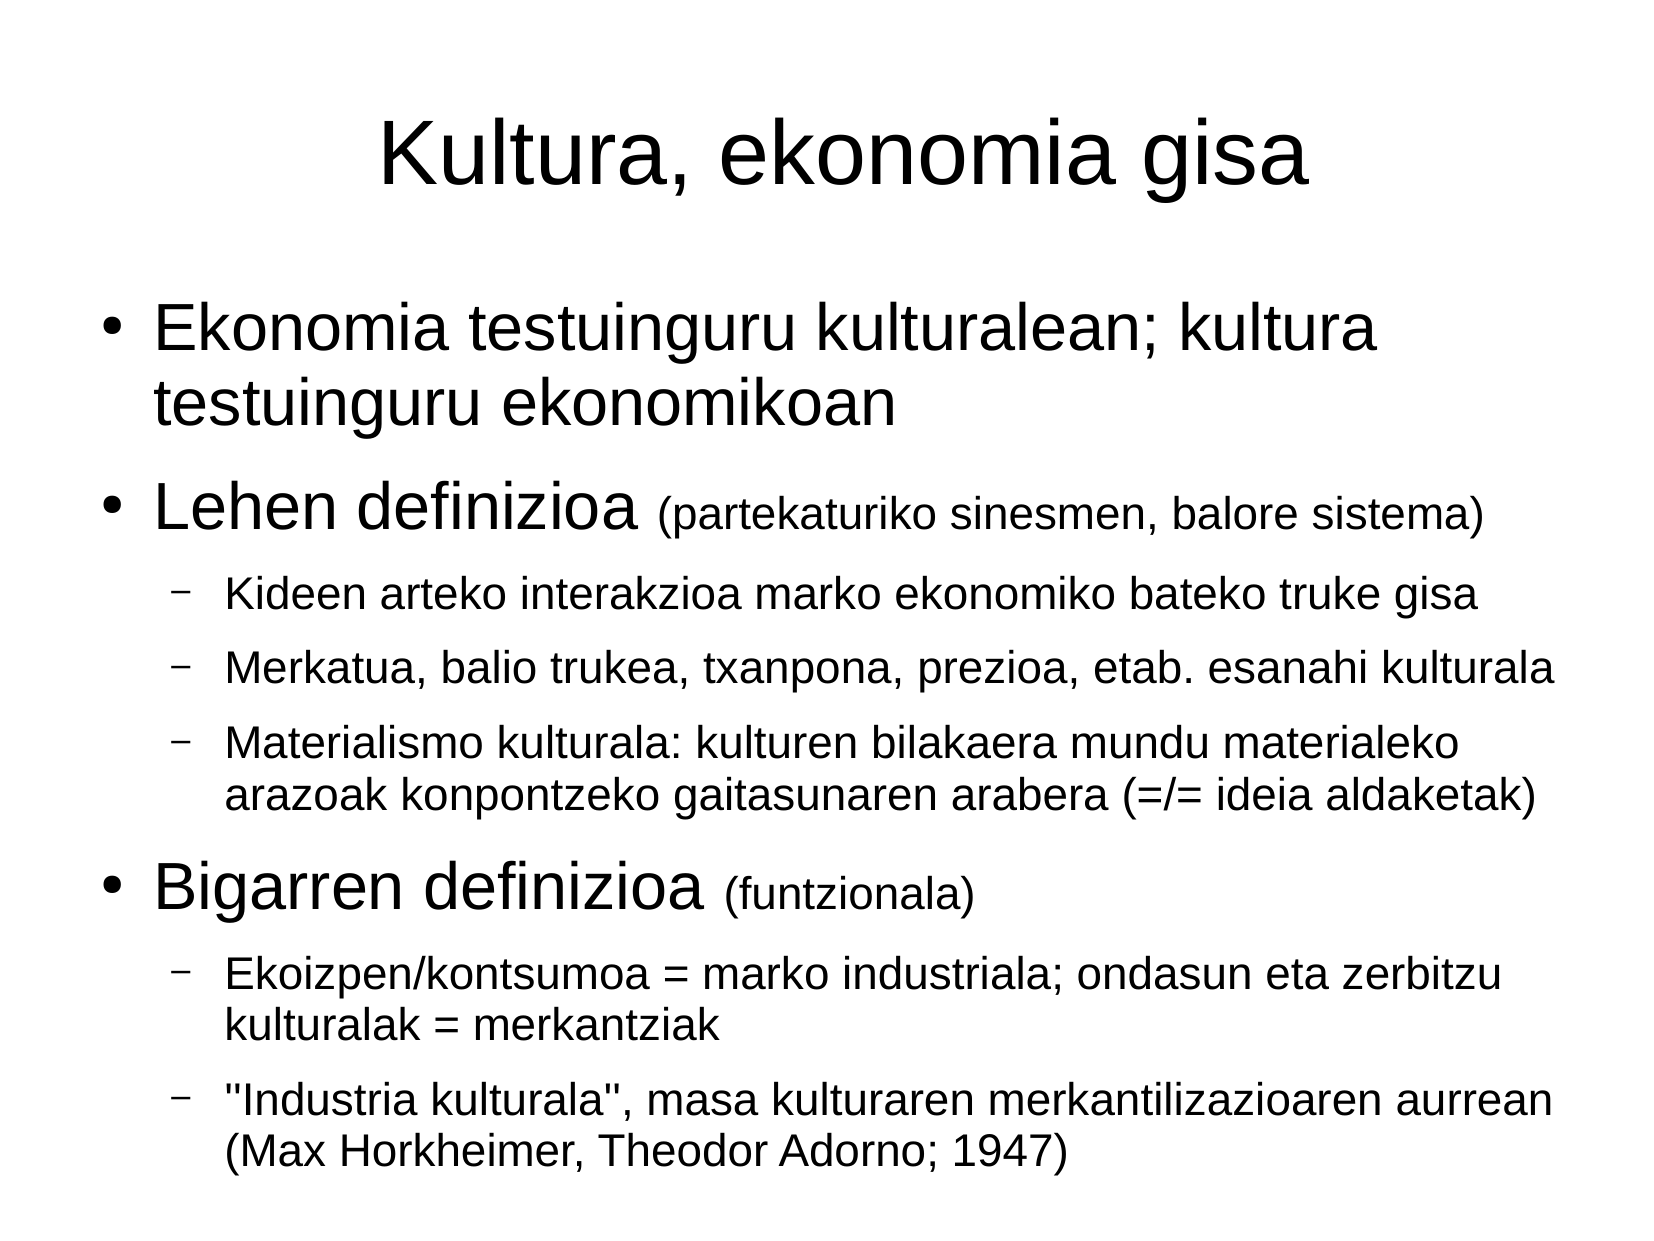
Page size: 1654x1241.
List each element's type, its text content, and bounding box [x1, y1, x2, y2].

title Kultura, ekonomia gisa [82, 49, 1571, 257]
list Ekonomia testuinguru kulturalean; kultura testuinguru ekonomikoan Lehen definizioa (partekaturiko sinesmen, balore sistema) Kideen arteko interakzioa marko ekonomiko bateko truke gisa Merkatua, balio trukea, txanpona, prezioa, etab. esanahi kulturala Materialismo kulturala: kulturen bilakaera mundu materialeko arazoak konpontzeko gaitasunaren arabera (=/= ideia aldaketak) Bigarren definizioa (funtzionala) Ekoizpen/kontsumoa = marko industriala; ondasun eta zerbitzu kulturalak = merkantziak ''Industria kulturala'', masa kulturaren merkantilizazioaren aurrean (Max Horkheimer, Theodor Adorno; 1947) [82, 290, 1619, 1182]
